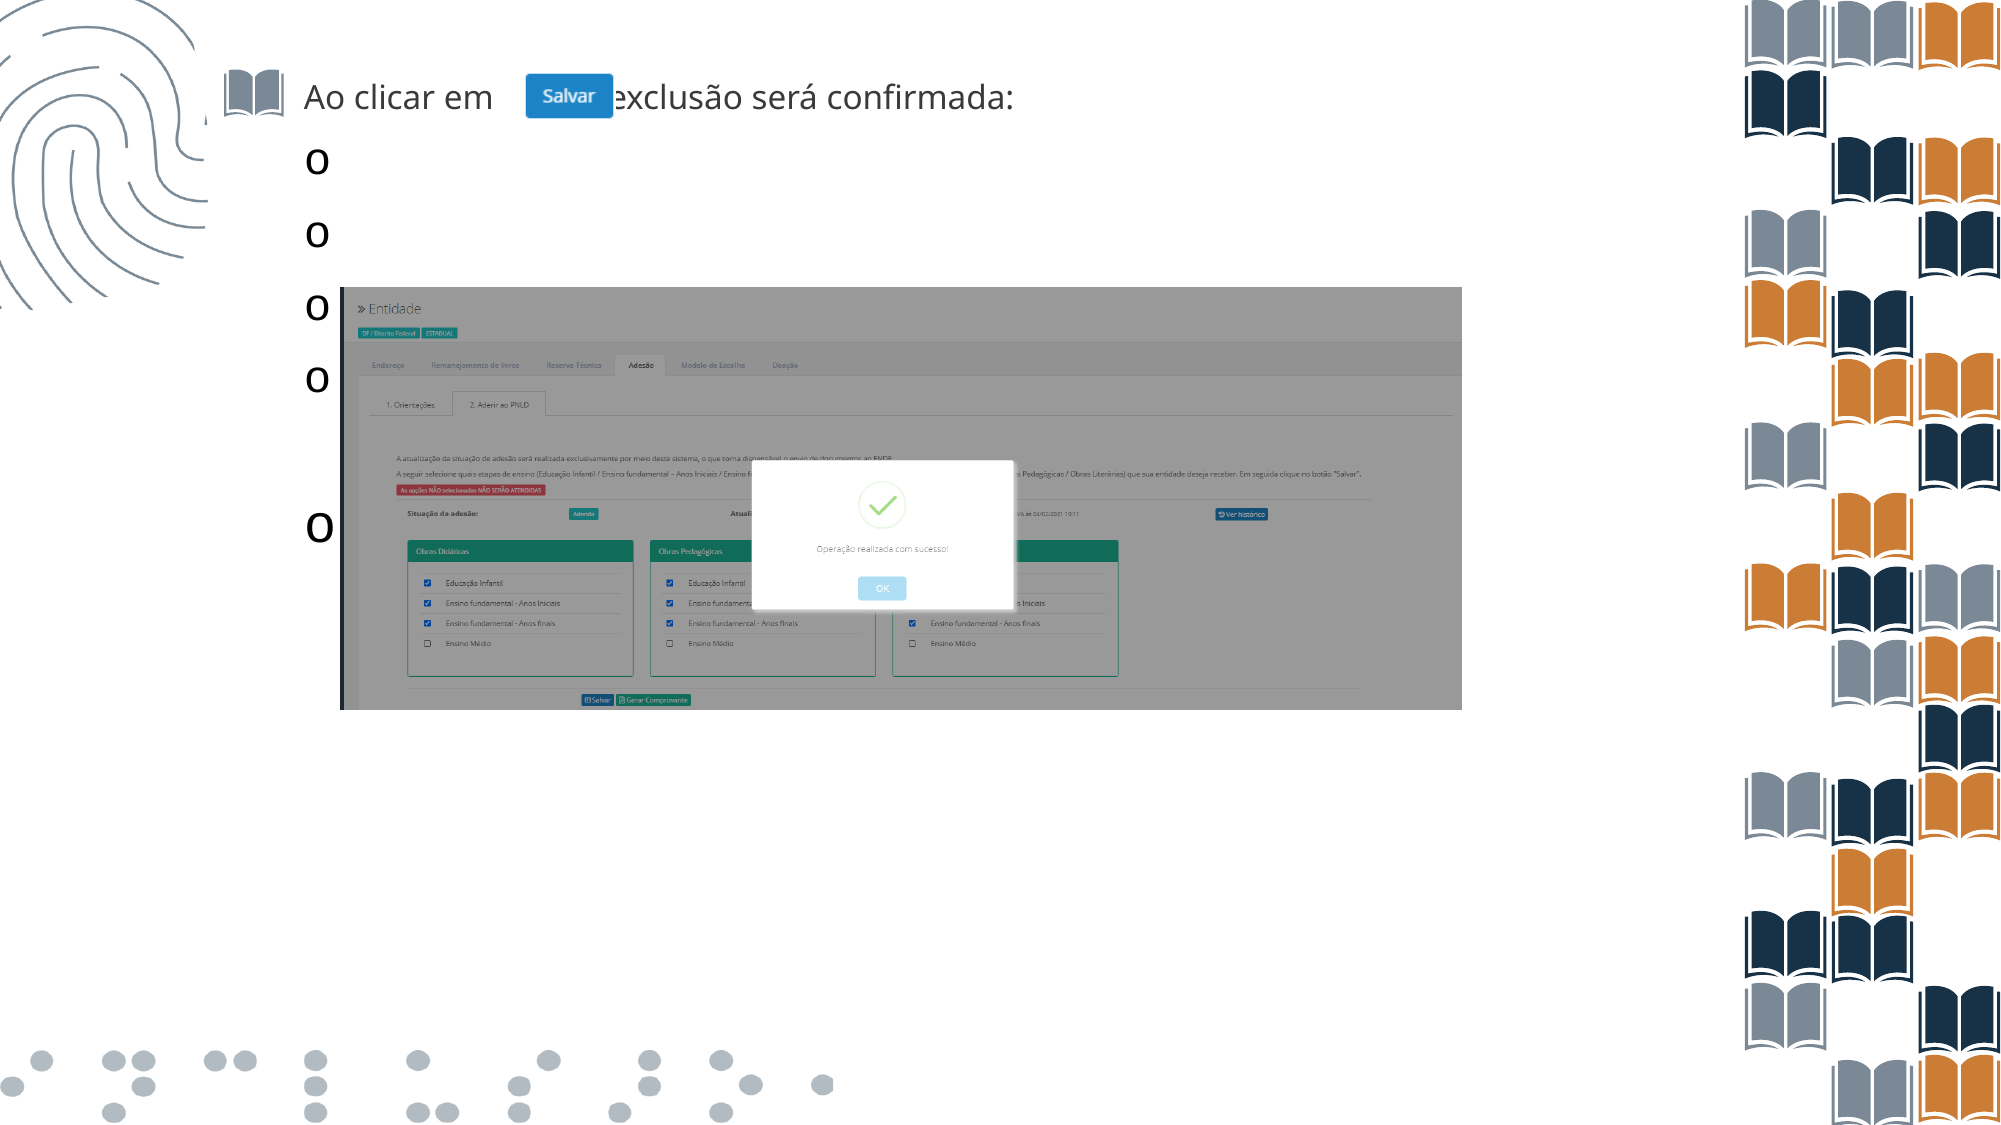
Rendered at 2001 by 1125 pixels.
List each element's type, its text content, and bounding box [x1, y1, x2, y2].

text_box [1831, 1056, 1914, 1125]
text_box [1918, 207, 2000, 279]
text_box [1744, 769, 1827, 840]
text_box [1918, 0, 2000, 71]
text_box [1744, 419, 1827, 491]
text_box [1831, 133, 1914, 205]
text_box [1744, 0, 1827, 139]
text_box [0, 0, 234, 316]
text_box [1831, 636, 1914, 708]
text_box [1918, 134, 2000, 206]
text_box [1831, 563, 1914, 635]
text_box [224, 67, 284, 117]
text_box [1918, 561, 2000, 841]
text_box [1744, 907, 1827, 1051]
text_box [1744, 206, 1827, 348]
text_box [1831, 489, 1914, 561]
text_box [1744, 560, 1827, 632]
text_box [1831, 287, 1914, 427]
picture [522, 70, 616, 121]
text_box [0, 1050, 834, 1123]
text_box [1918, 349, 2000, 492]
text_box Ao clicar em a exclusão será confirmada: [288, 72, 1316, 204]
text_box [1831, 0, 1914, 69]
picture [340, 287, 1462, 710]
text_box [1831, 775, 1914, 984]
text_box [1918, 982, 2000, 1123]
